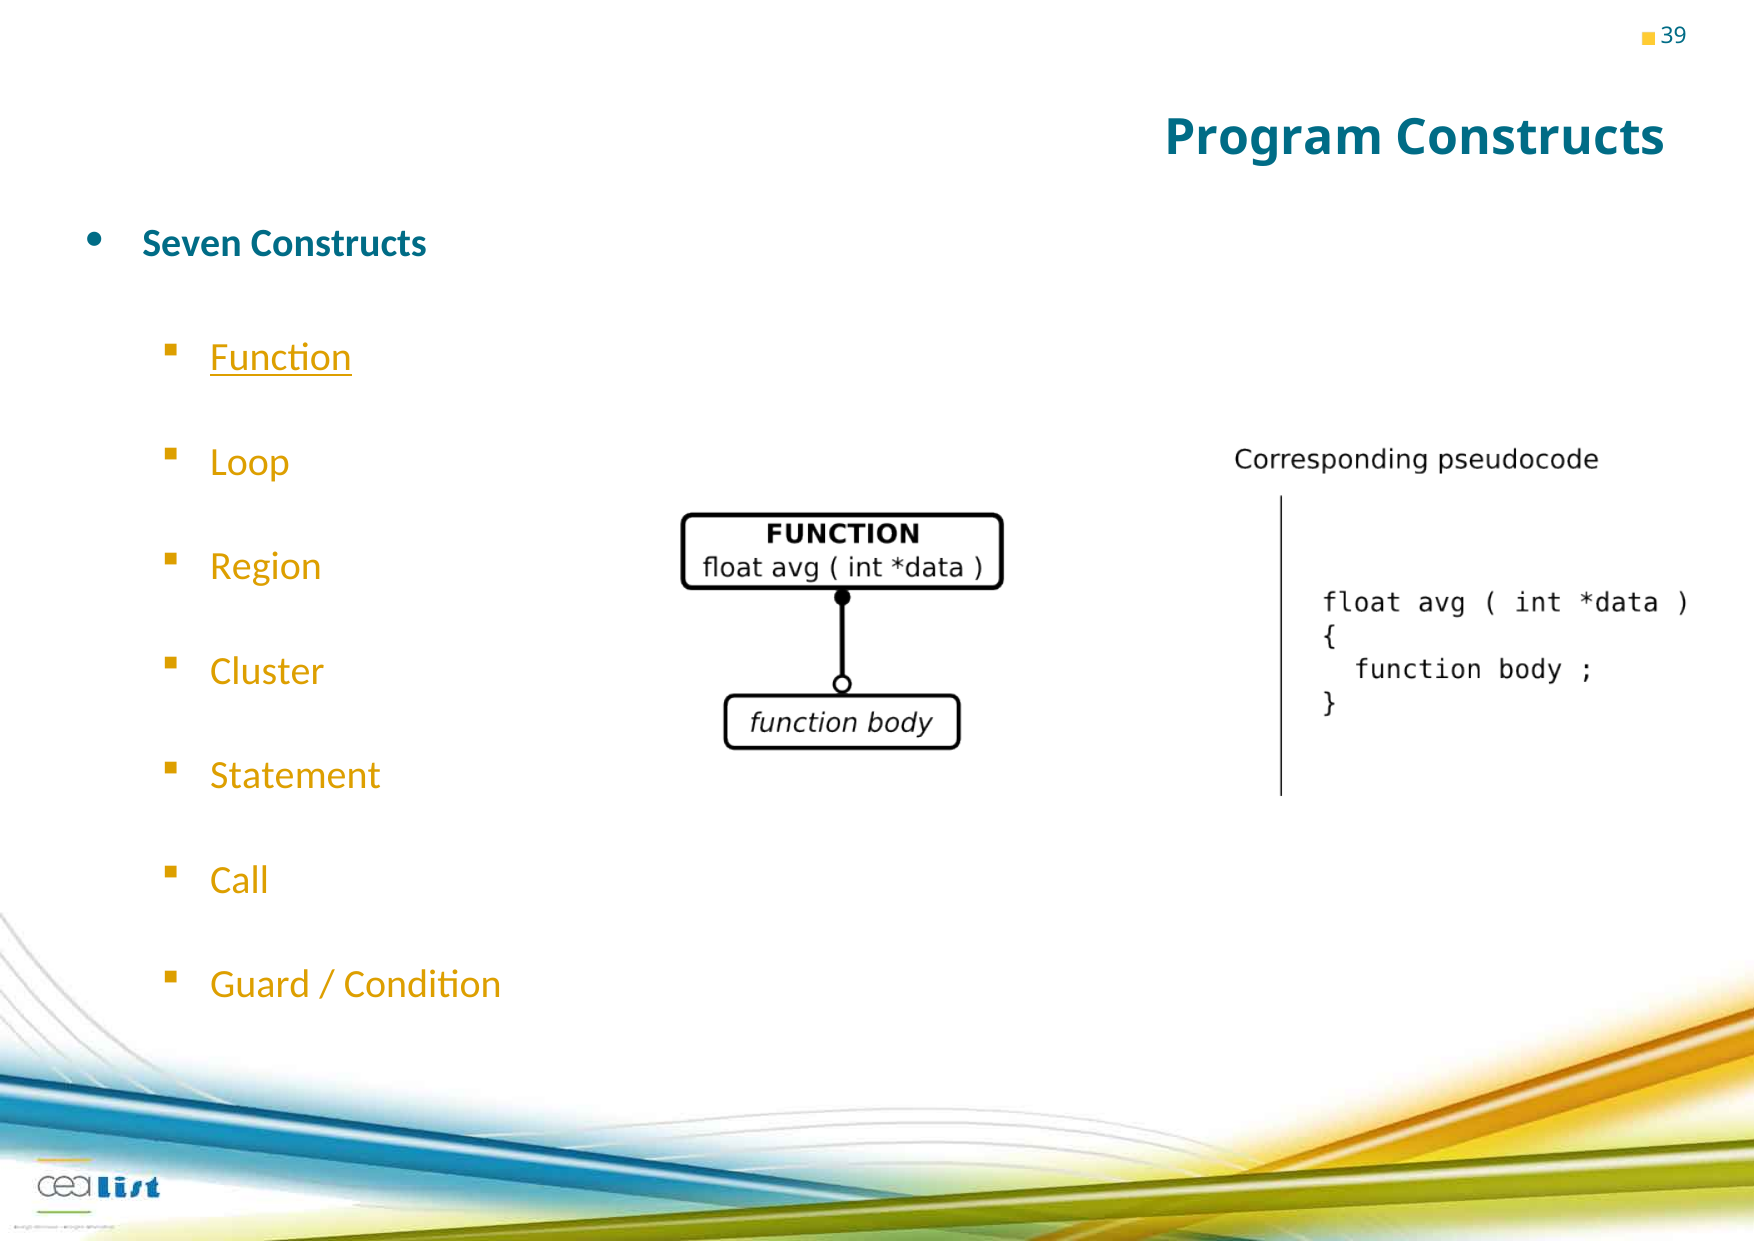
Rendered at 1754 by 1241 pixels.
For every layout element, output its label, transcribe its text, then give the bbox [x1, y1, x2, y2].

text_box <number> [1294, 12, 1704, 60]
title Program Constructs [72, 86, 1682, 183]
list Seven Constructs Function Loop Region Cluster Statement Call Guard / Condition [68, 208, 1679, 1021]
picture [0, 0, 1754, 1241]
